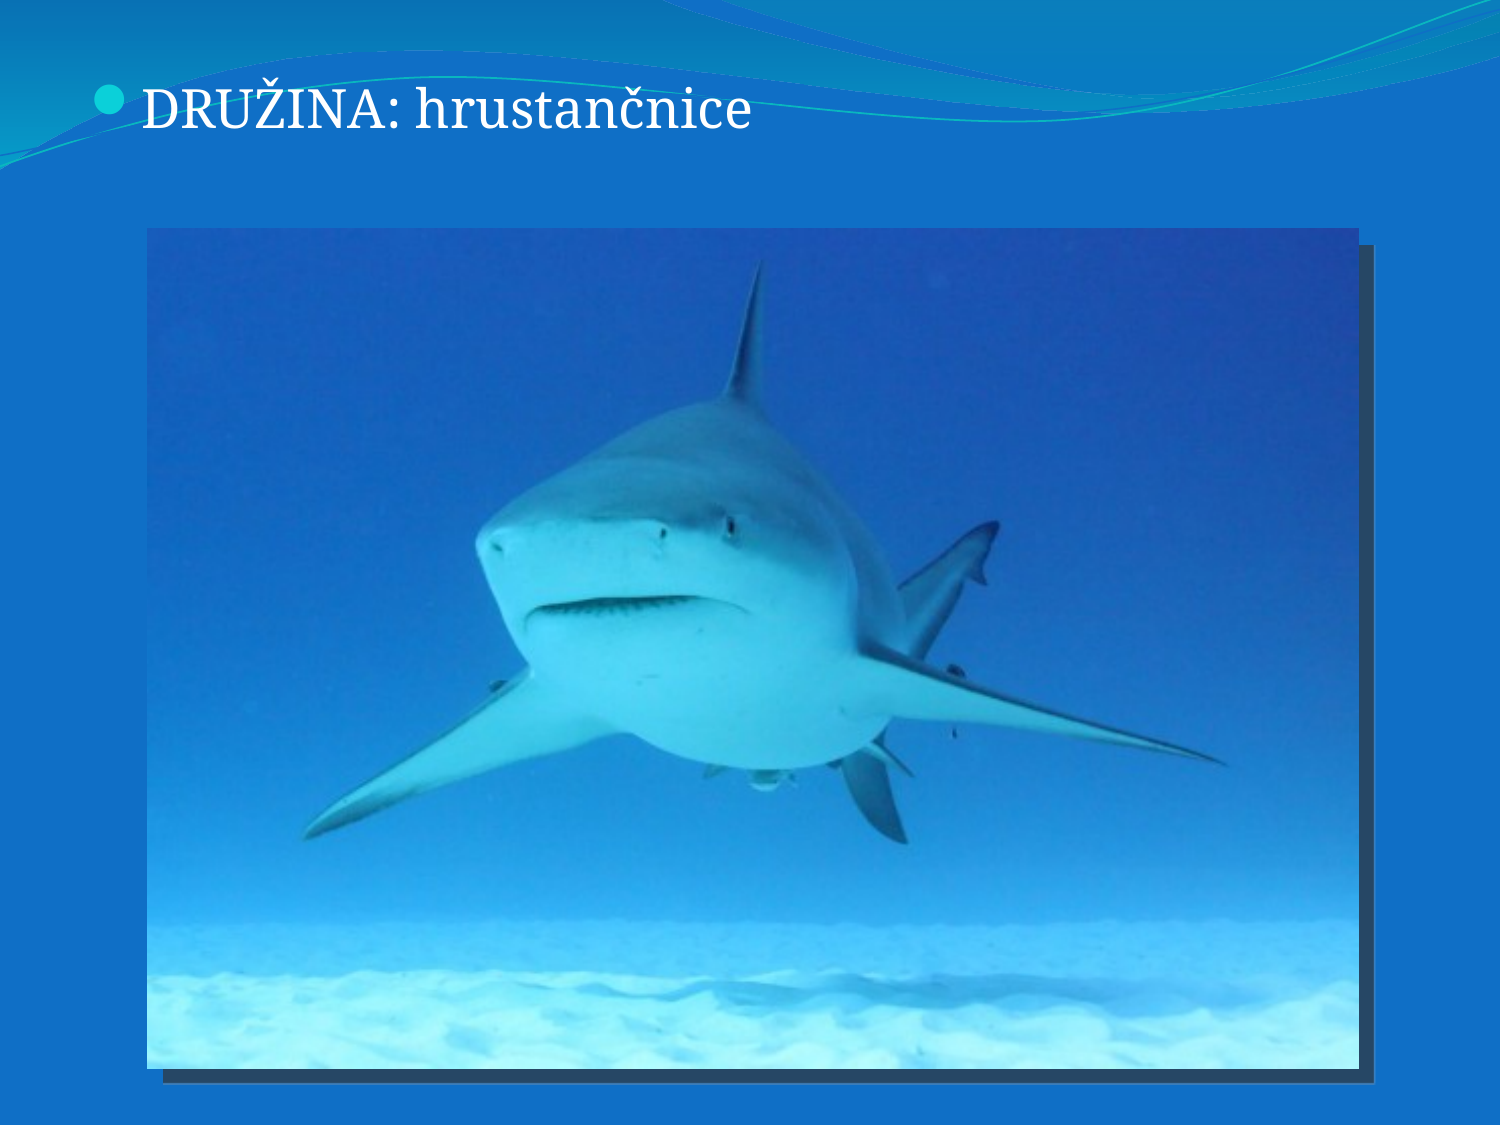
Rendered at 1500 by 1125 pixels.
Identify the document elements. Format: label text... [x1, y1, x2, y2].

list DRUŽINA: hrustančnice [75, 66, 1459, 1038]
picture [147, 228, 1359, 1069]
